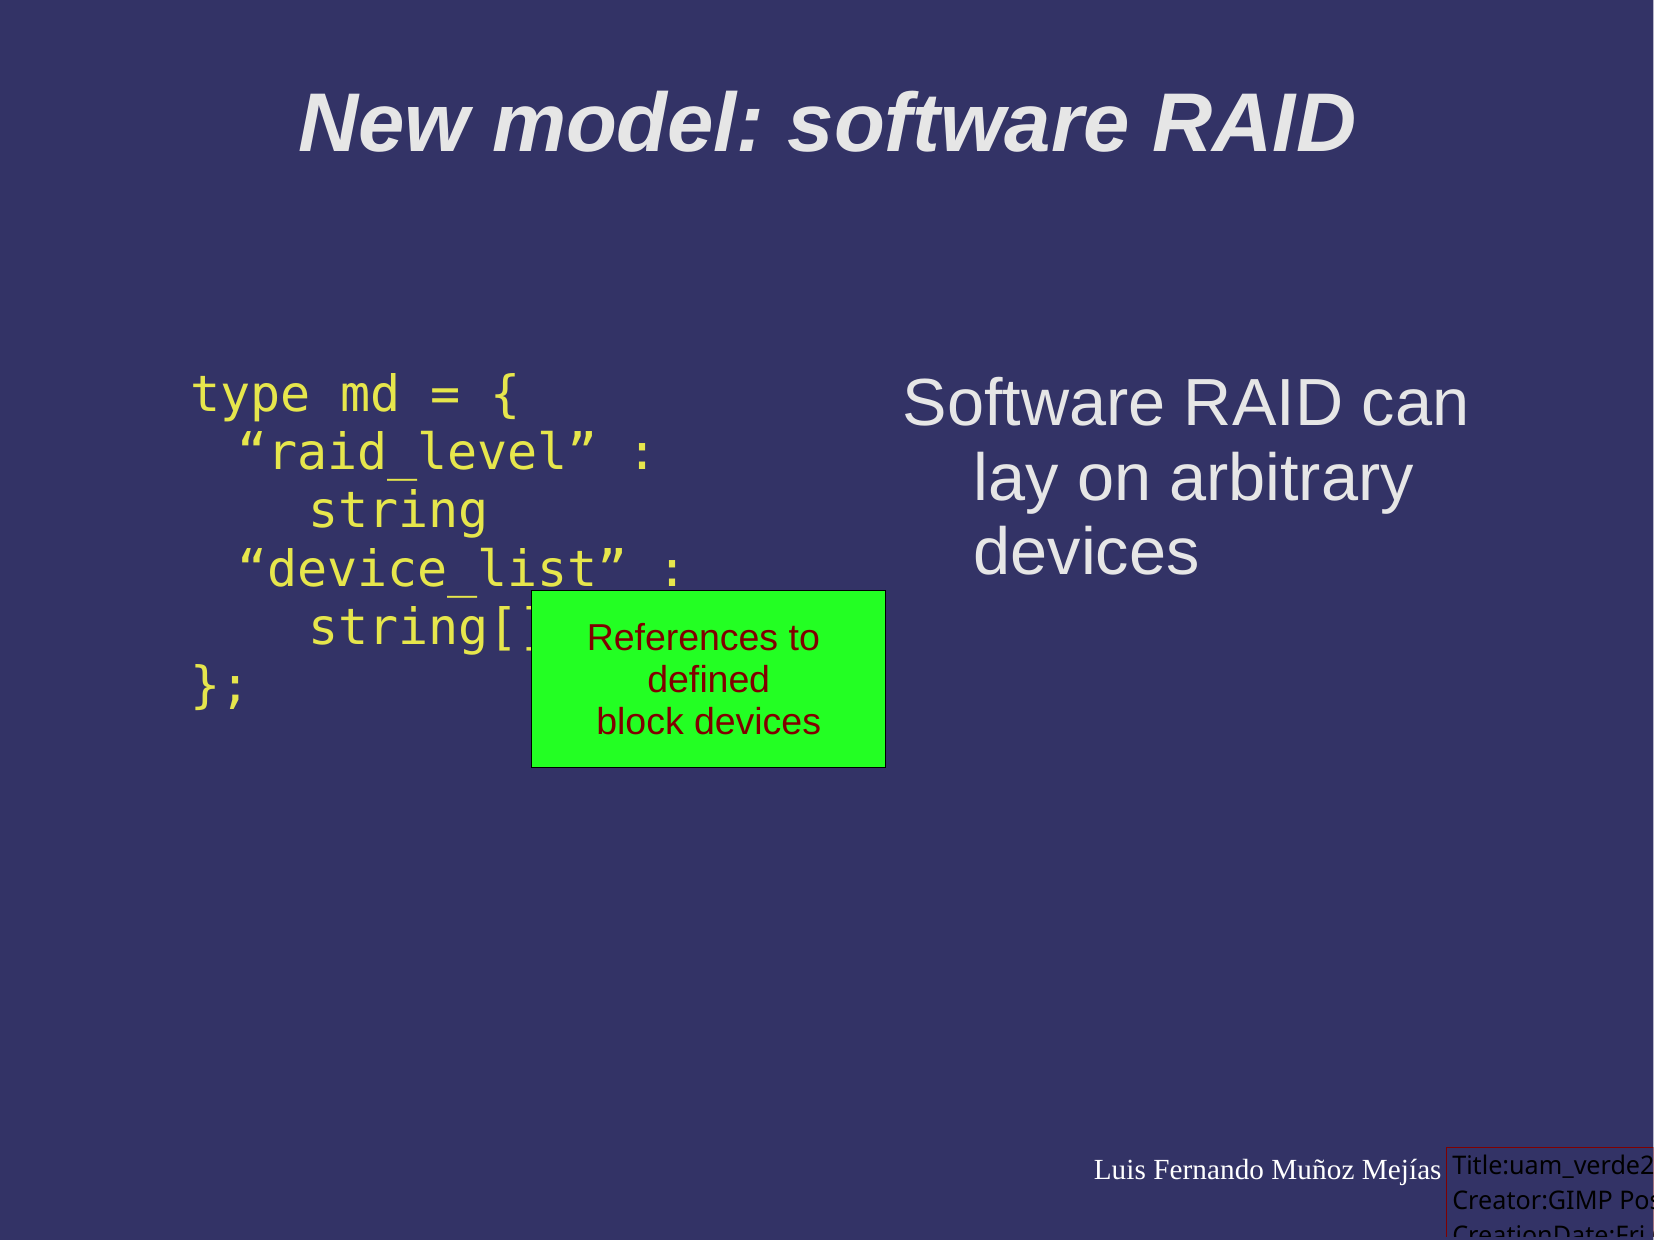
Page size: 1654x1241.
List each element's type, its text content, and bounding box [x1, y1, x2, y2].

list Software RAID can lay on arbitrary devices [891, 364, 1570, 1147]
list type md = { “raid_level” : string “device_list” : string[] }; [178, 364, 858, 1147]
text_box References to defined block devices [531, 590, 886, 768]
title New model: software RAID [121, 19, 1534, 227]
